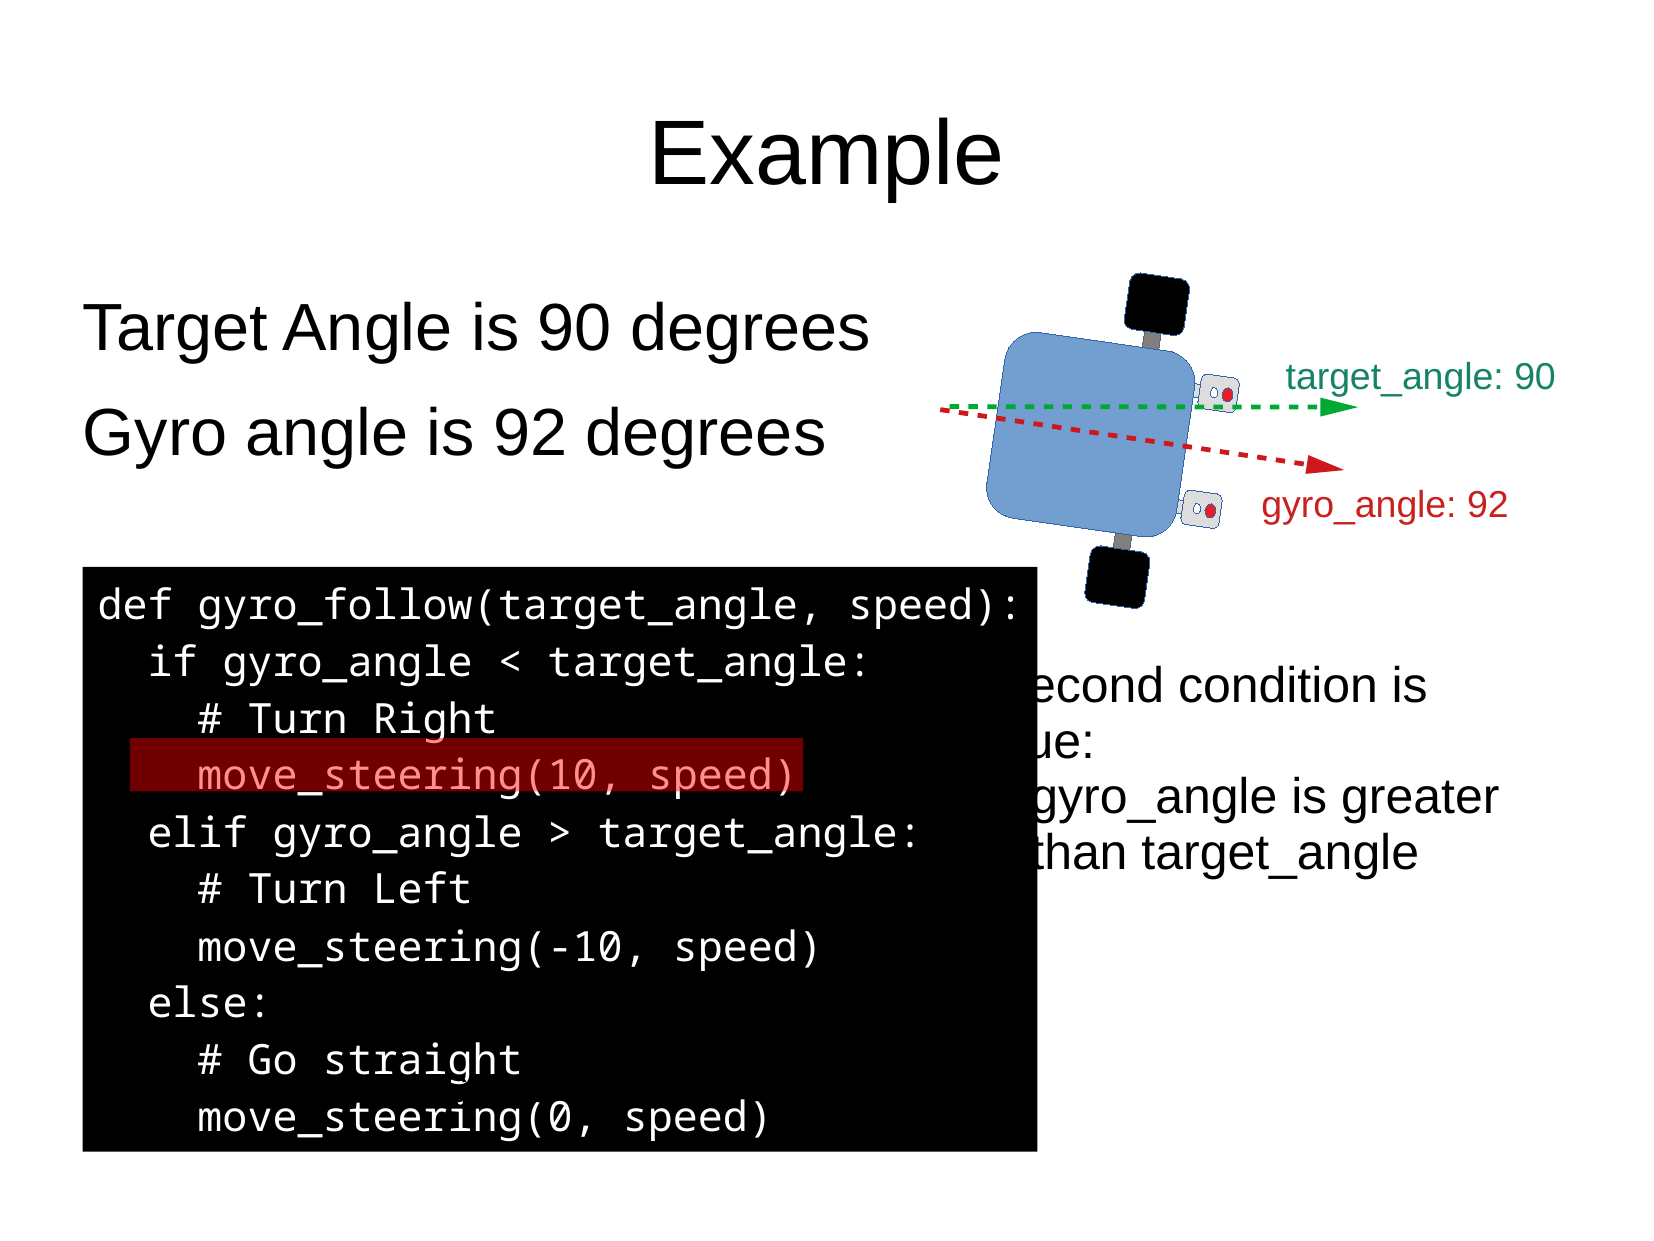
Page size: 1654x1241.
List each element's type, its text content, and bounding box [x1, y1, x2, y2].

text_box gyro_angle: 92 [1246, 475, 1524, 533]
text_box def gyro_follow(target_angle, speed): if gyro_angle < target_angle: # Turn Right move_steering(10, speed) elif gyro_angle > target_angle: # Turn Left move_steering(-10, speed) else: # Go straight move_steering(0, speed) [82, 566, 890, 1061]
text_box [129, 738, 804, 792]
title Example [82, 49, 1571, 257]
text_box [986, 272, 1240, 609]
text_box Second condition is true: gyro_angle is greater than target_angle [980, 649, 1536, 888]
text_box target_angle: 90 [1270, 348, 1571, 405]
list Target Angle is 90 degrees Gyro angle is 92 degrees [82, 290, 1571, 1010]
text_box 3 States [153, 1060, 810, 1118]
